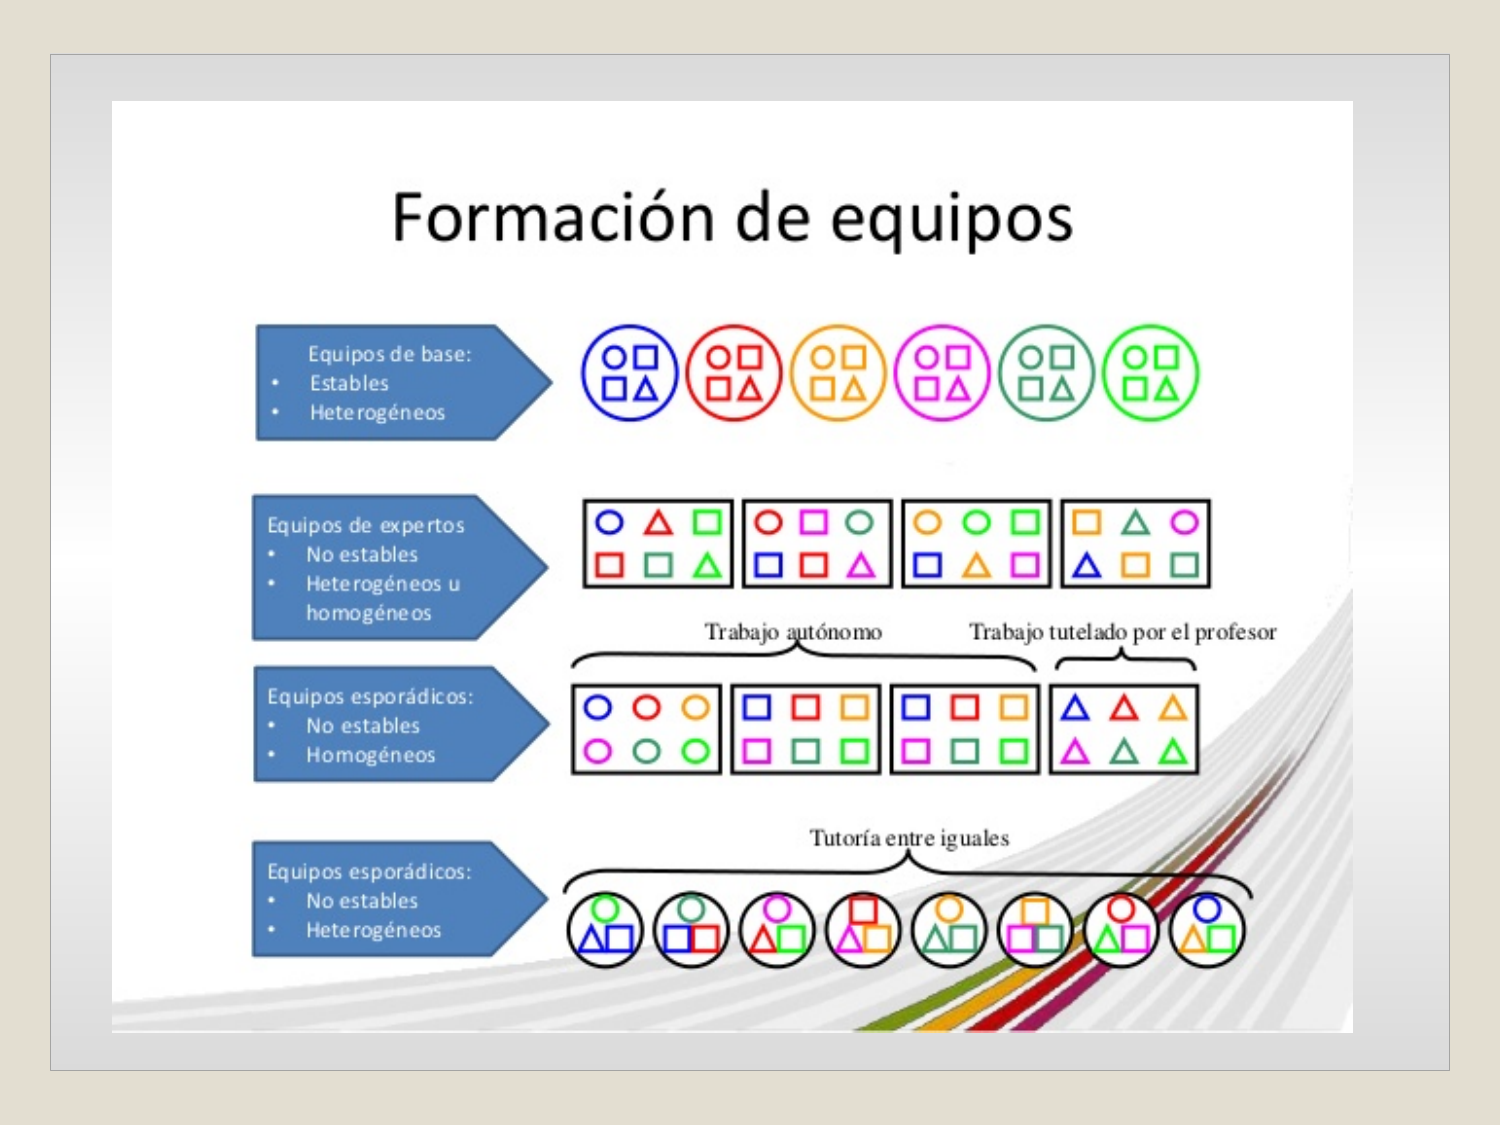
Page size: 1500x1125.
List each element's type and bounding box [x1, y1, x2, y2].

picture [112, 101, 1353, 1033]
